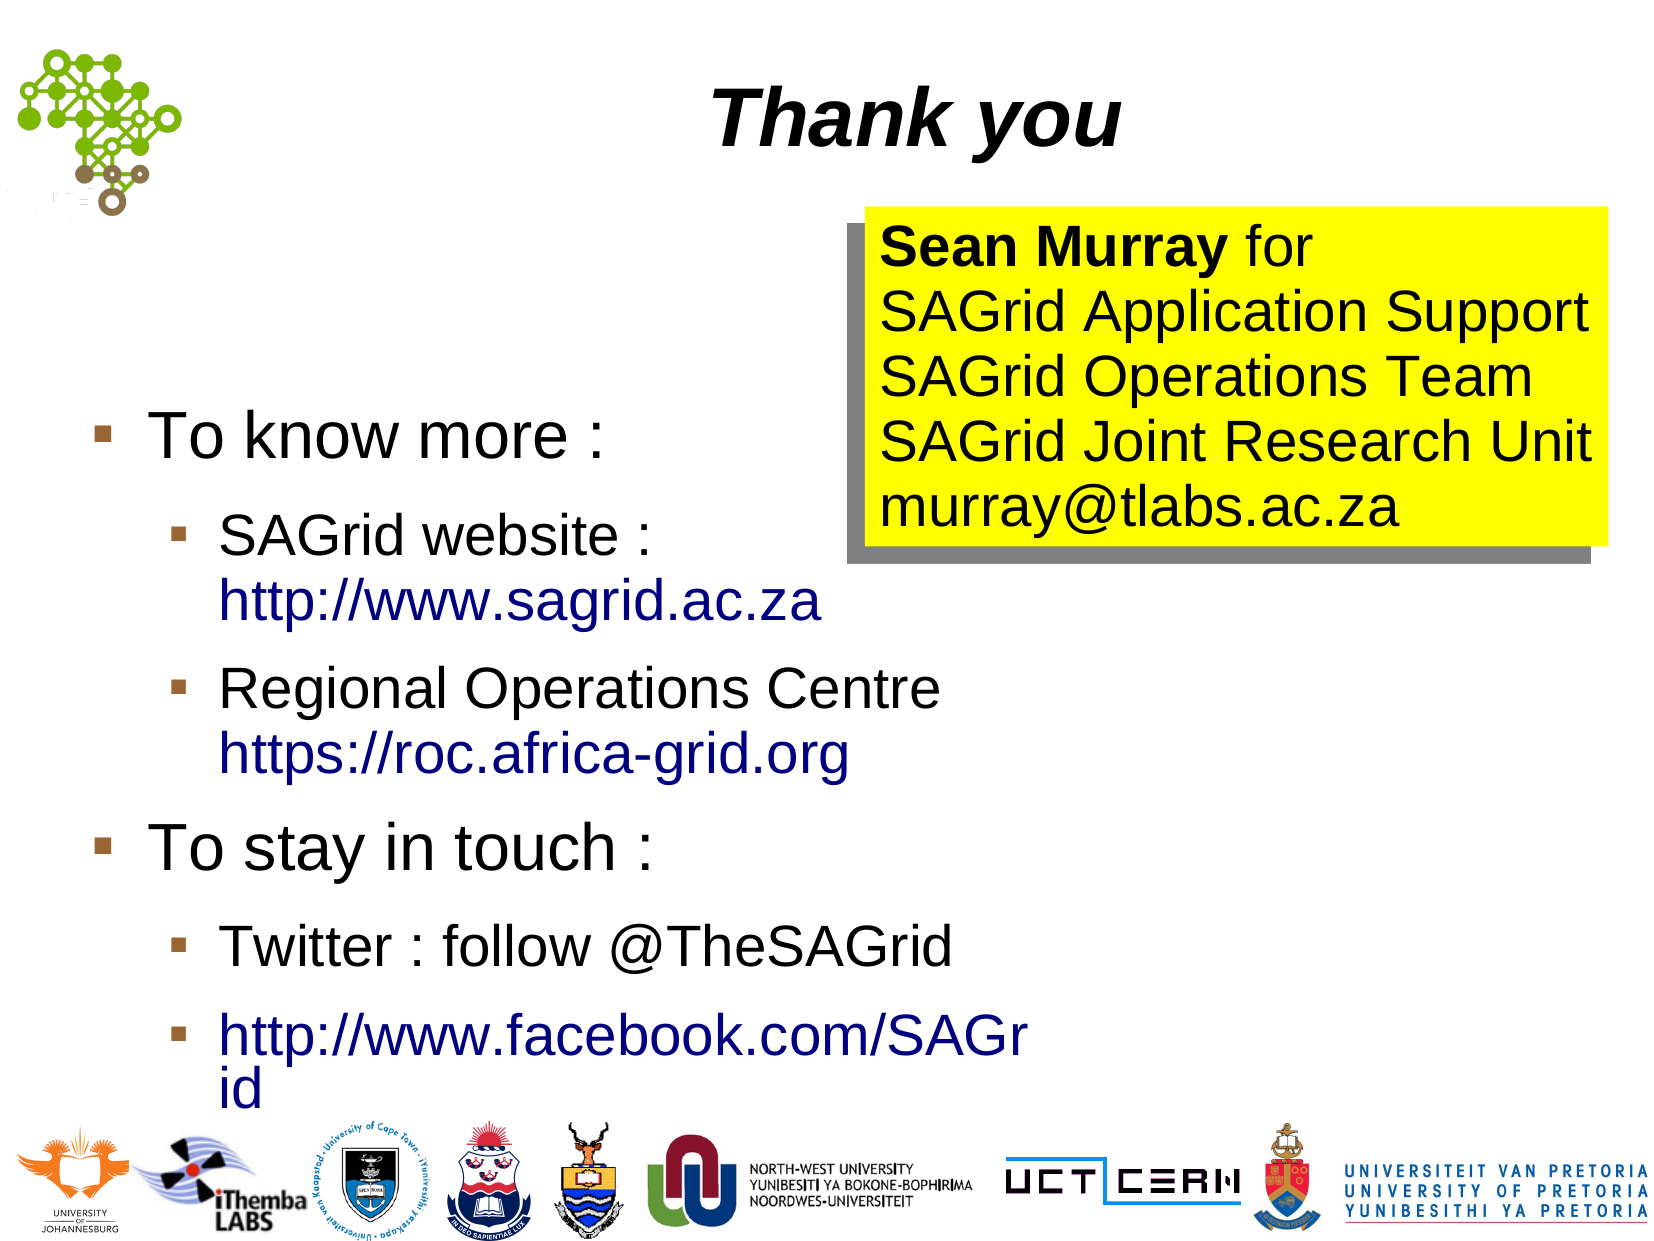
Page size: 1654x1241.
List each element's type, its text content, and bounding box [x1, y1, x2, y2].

picture [553, 1121, 625, 1241]
list To know more : SAGrid website : http://www.sagrid.ac.za Regional Operations Centrehttps://roc.africa-grid.org To stay in touch : Twitter : follow @TheSAGrid http://www.facebook.com/SAGrid [76, 398, 1034, 1068]
picture [636, 1121, 987, 1241]
picture [1006, 1157, 1241, 1205]
picture [312, 1121, 430, 1241]
picture [7, 47, 185, 220]
picture [1253, 1121, 1648, 1241]
title Thank you [206, 29, 1625, 207]
picture [447, 1121, 531, 1241]
text_box Sean Murray for SAGrid Application Support SAGrid Operations Team SAGrid Joint Research Unit murray@tlabs.ac.za [864, 206, 1608, 547]
picture [11, 1121, 308, 1241]
